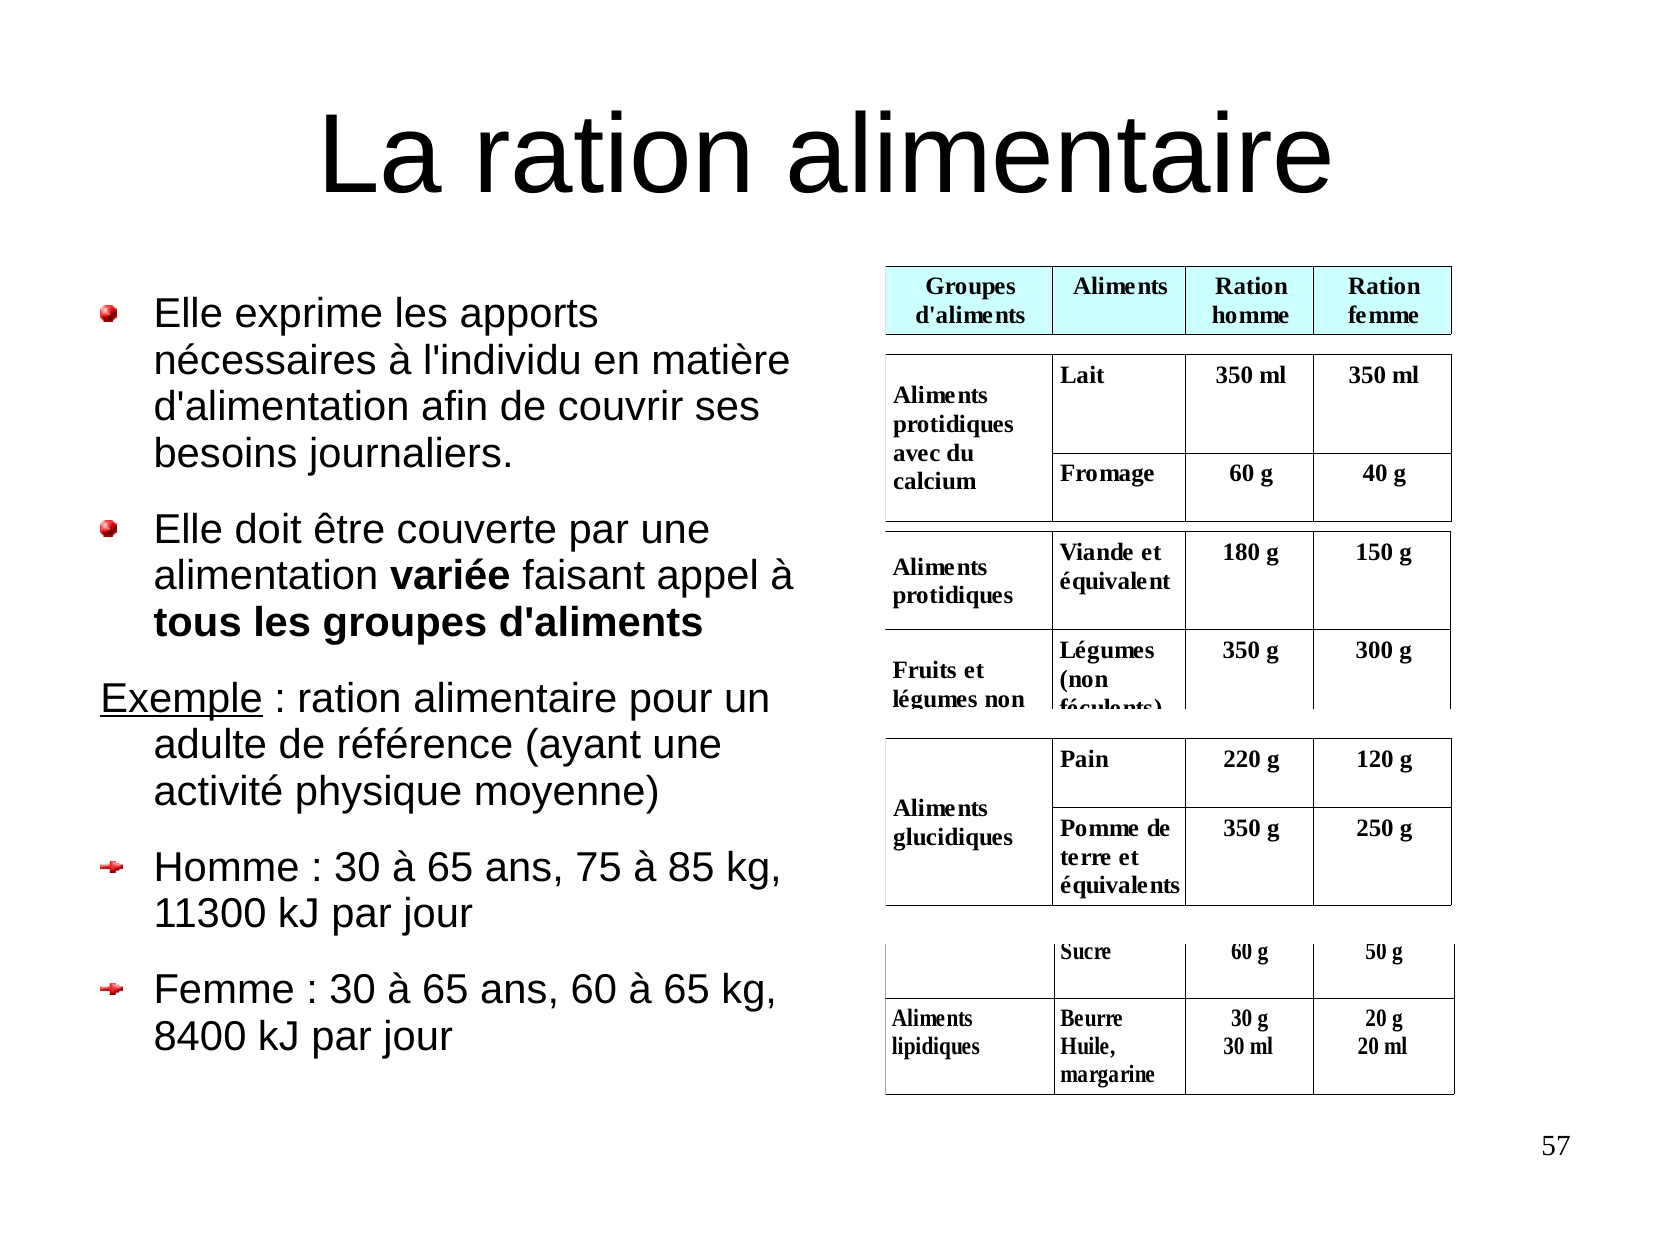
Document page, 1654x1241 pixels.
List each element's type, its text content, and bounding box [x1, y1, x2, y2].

chart [885, 738, 1654, 916]
chart [885, 944, 1654, 1123]
list Elle exprime les apports nécessaires à l'individu en matière d'alimentation afin de couvrir ses besoins journaliers. Elle doit être couverte par une alimentation variée faisant appel à tous les groupes d'aliments Exemple : ration alimentaire pour un adulte de référence (ayant une activité physique moyenne) Homme : 30 à 65 ans, 75 à 85 kg, 11300 kJ par jour Femme : 30 à 65 ans, 60 à 65 kg, 8400 kJ par jour [82, 290, 809, 1142]
title La ration alimentaire [82, 49, 1571, 257]
chart [885, 265, 1654, 709]
